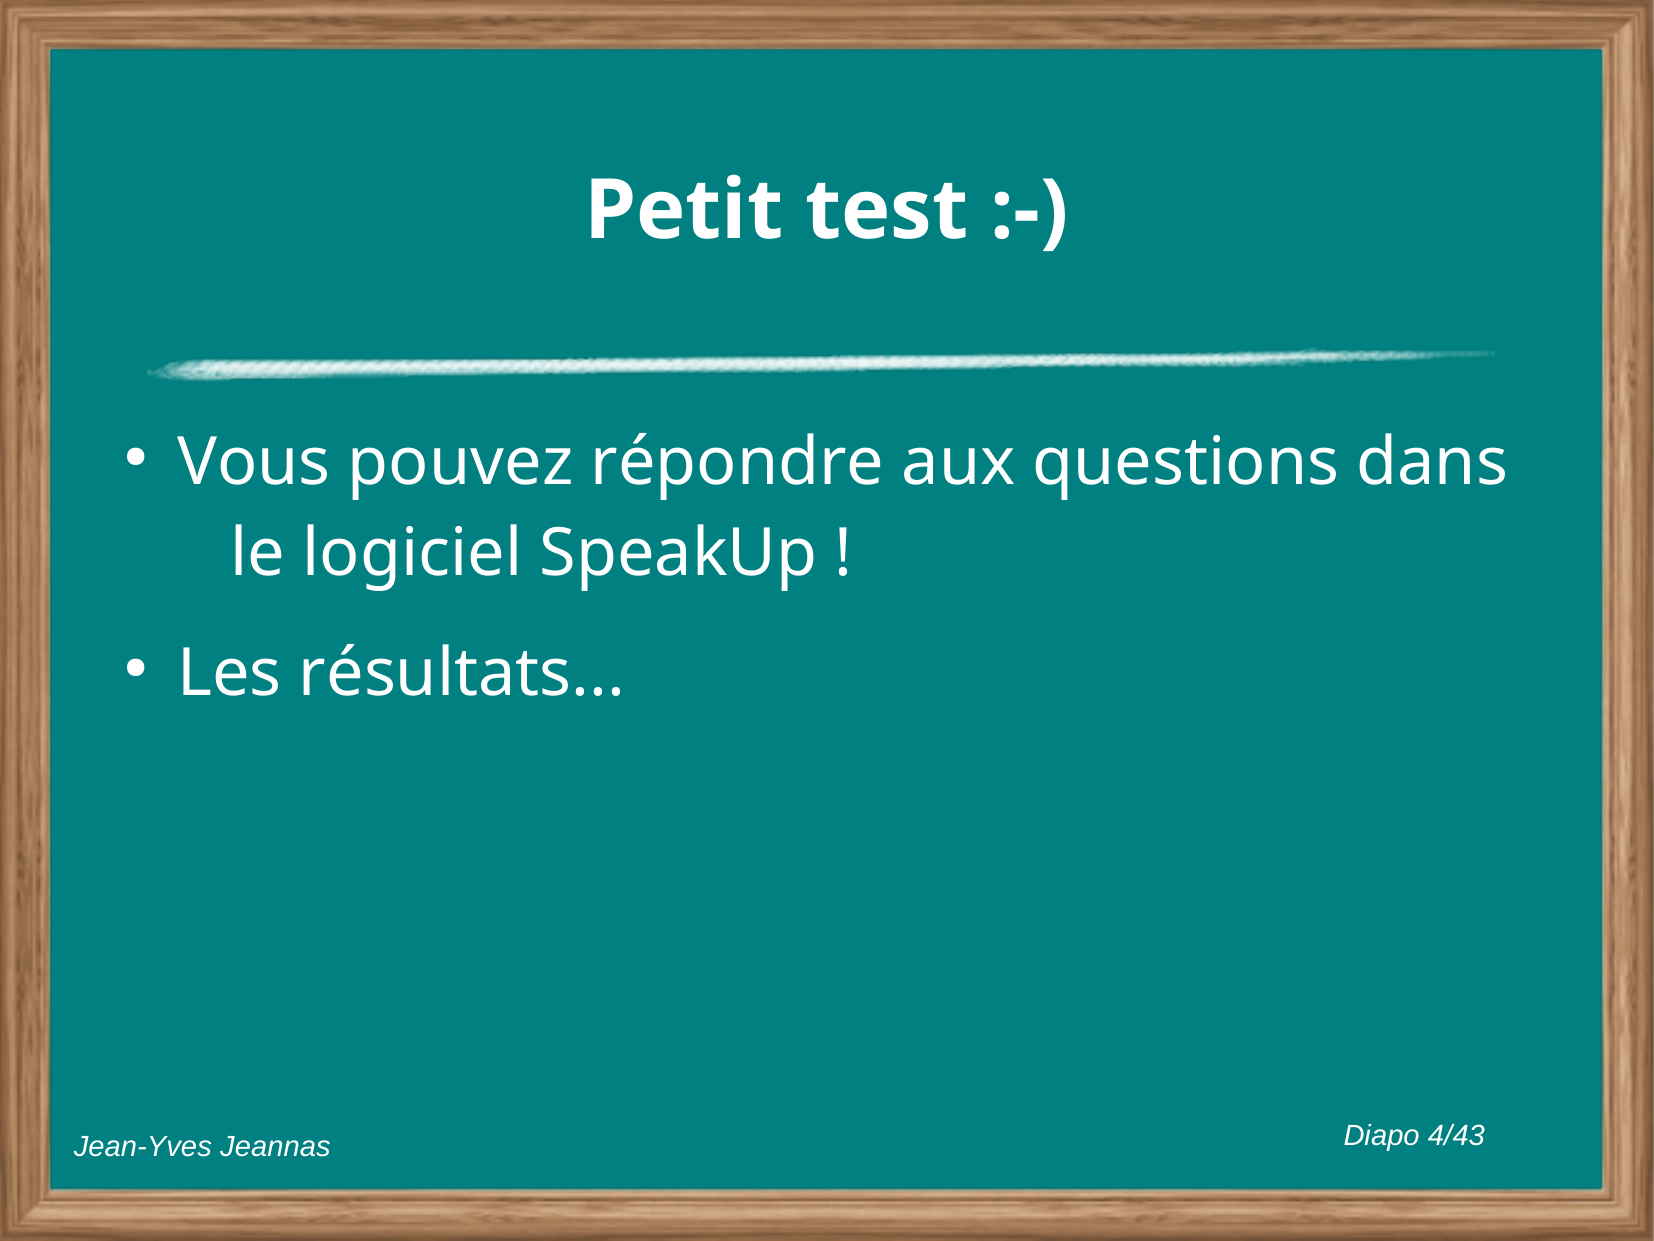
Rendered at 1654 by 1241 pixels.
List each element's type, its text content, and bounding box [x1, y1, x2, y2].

list Vous pouvez répondre aux questions dans le logiciel SpeakUp ! Les résultats... [88, 413, 1565, 1063]
picture [0, 0, 1654, 1241]
title Petit test :-) [88, 88, 1565, 325]
